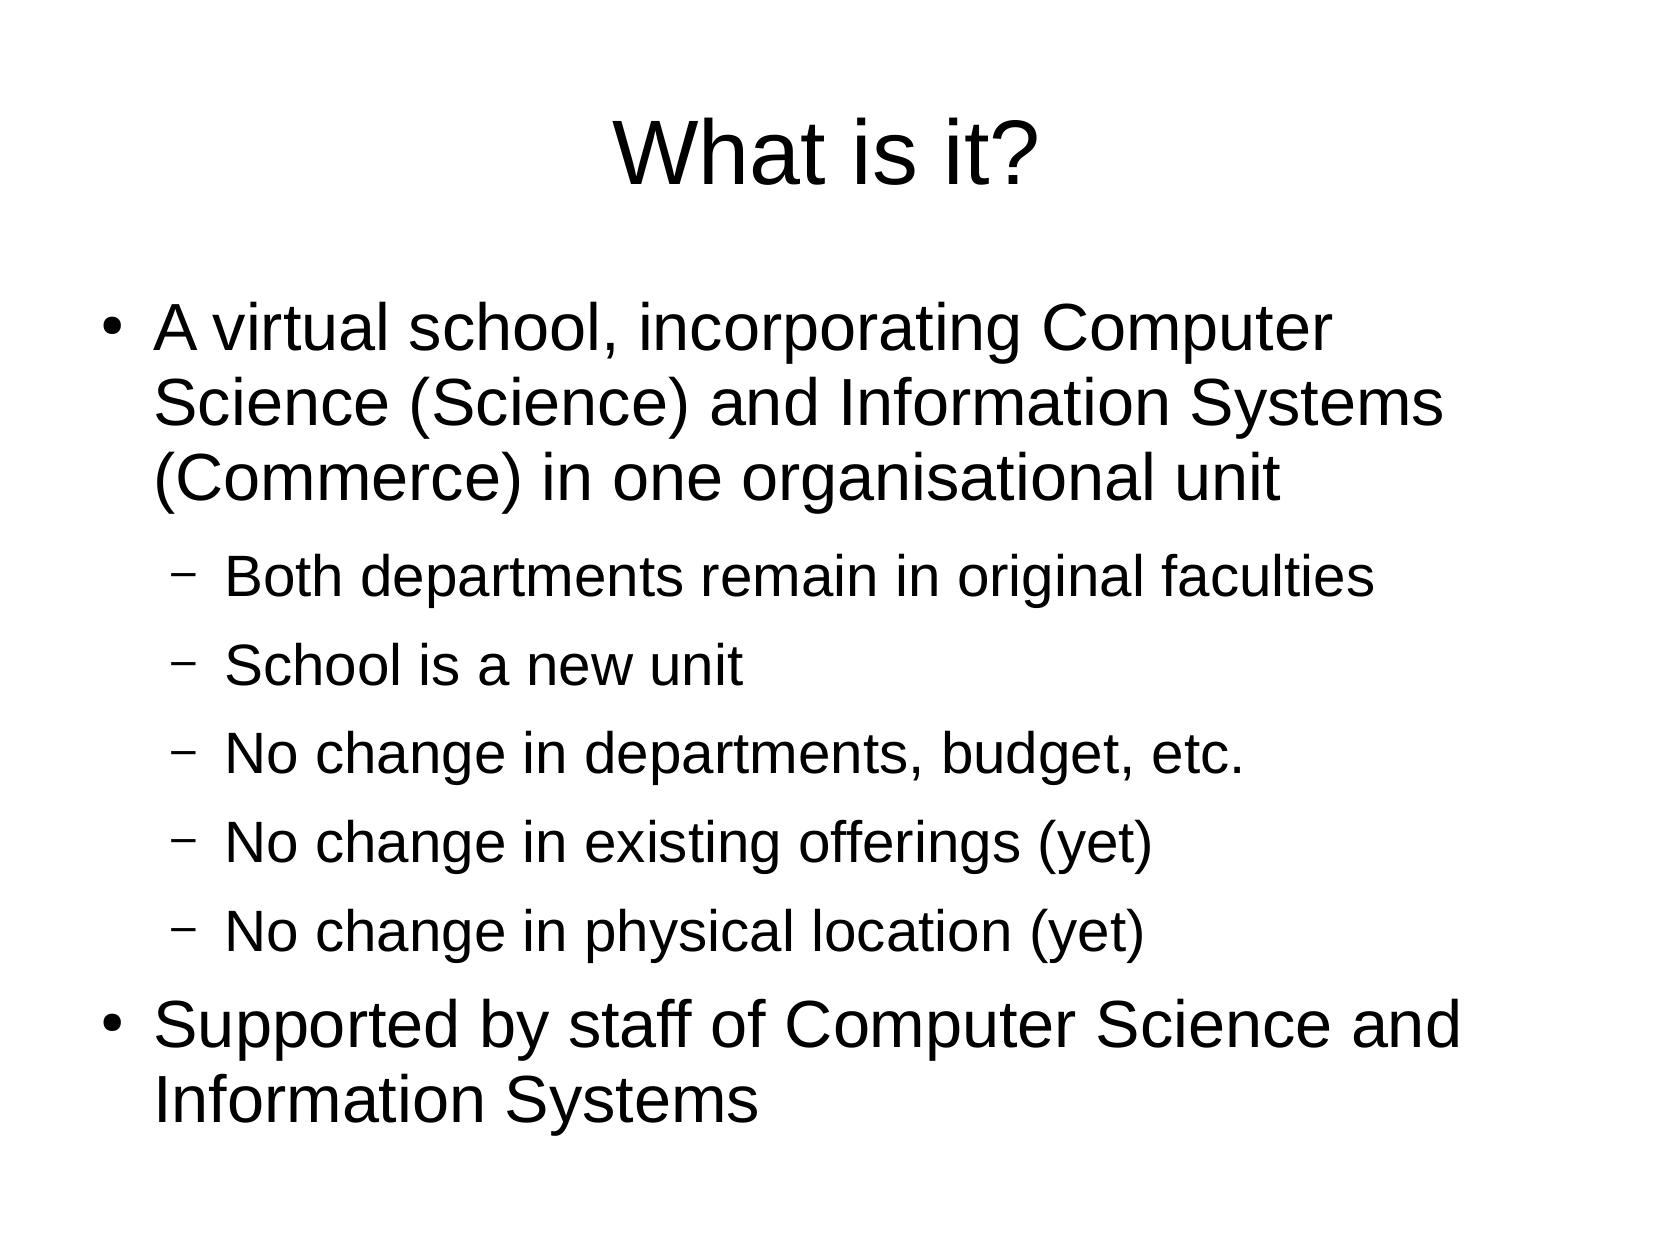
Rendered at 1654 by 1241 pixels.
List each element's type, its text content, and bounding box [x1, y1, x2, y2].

title What is it? [82, 49, 1571, 257]
list A virtual school, incorporating Computer Science (Science) and Information Systems (Commerce) in one organisational unit Both departments remain in original faculties School is a new unit No change in departments, budget, etc. No change in existing offerings (yet) No change in physical location (yet) Supported by staff of Computer Science and Information Systems [82, 290, 1571, 1136]
